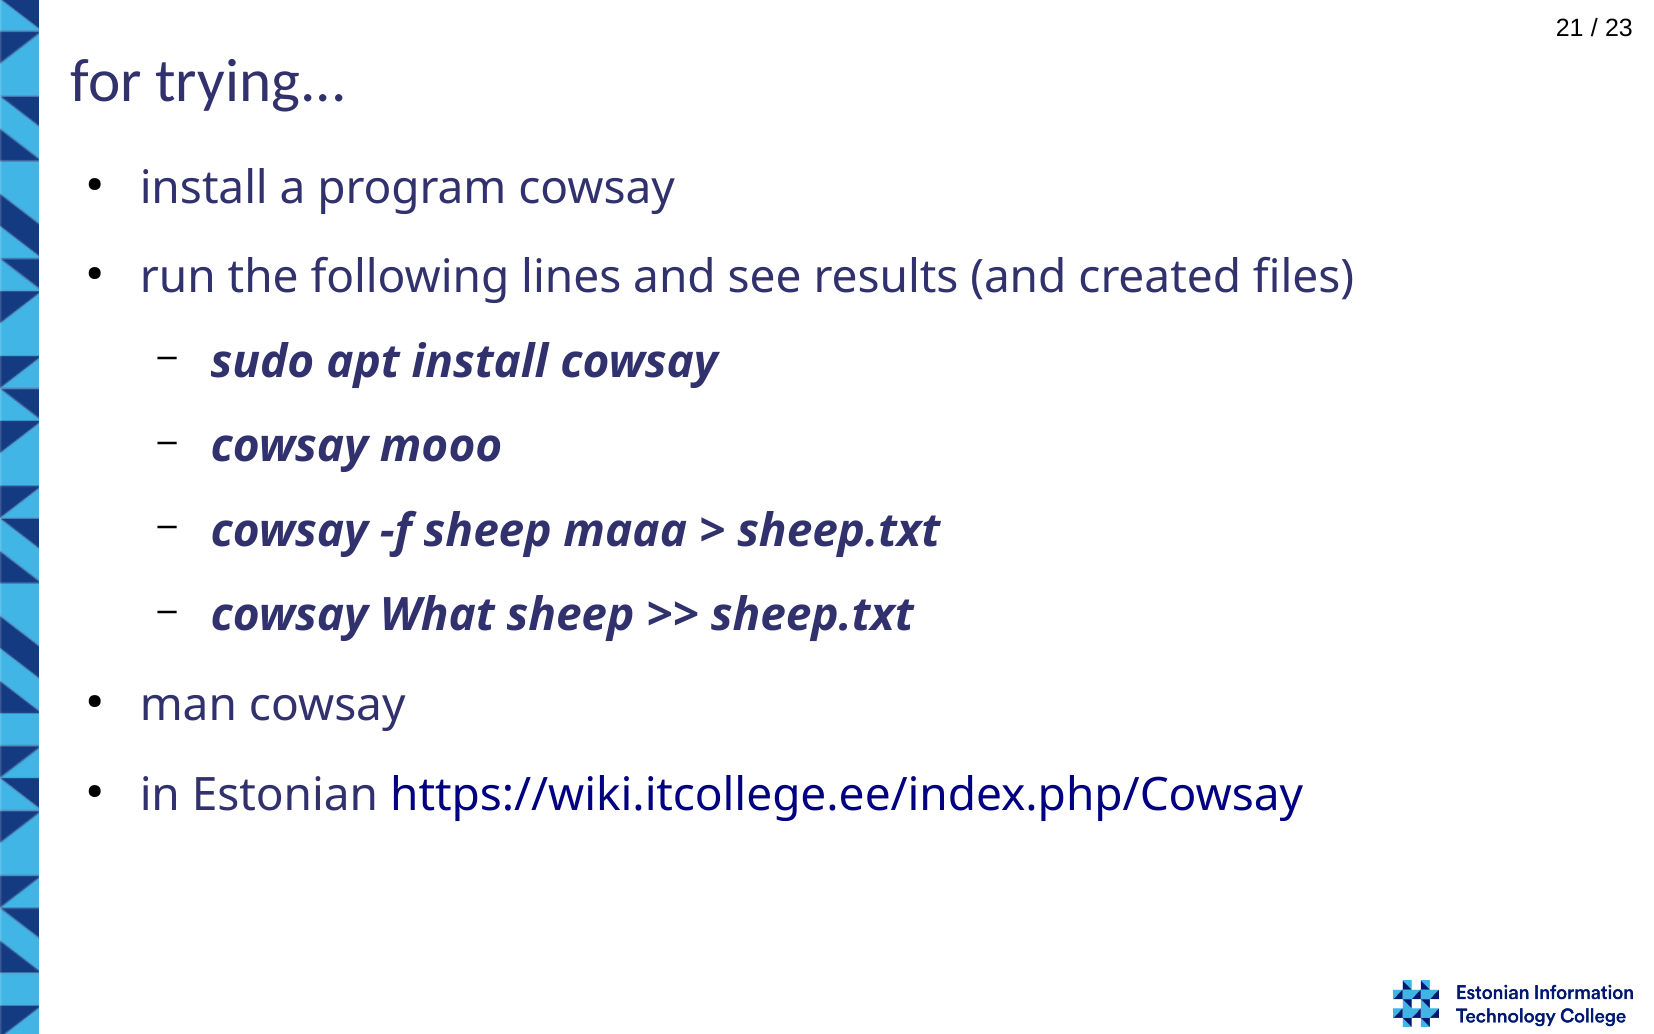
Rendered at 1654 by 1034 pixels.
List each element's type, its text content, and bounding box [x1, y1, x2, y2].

title for trying... [70, 41, 1630, 130]
list install a program cowsay run the following lines and see results (and created files) sudo apt install cowsay cowsay mooo cowsay -f sheep maaa > sheep.txt cowsay What sheep >> sheep.txt man cowsay in Estonian https://wiki.itcollege.ee/index.php/Cowsay [68, 153, 1630, 957]
picture [1393, 980, 1633, 1027]
